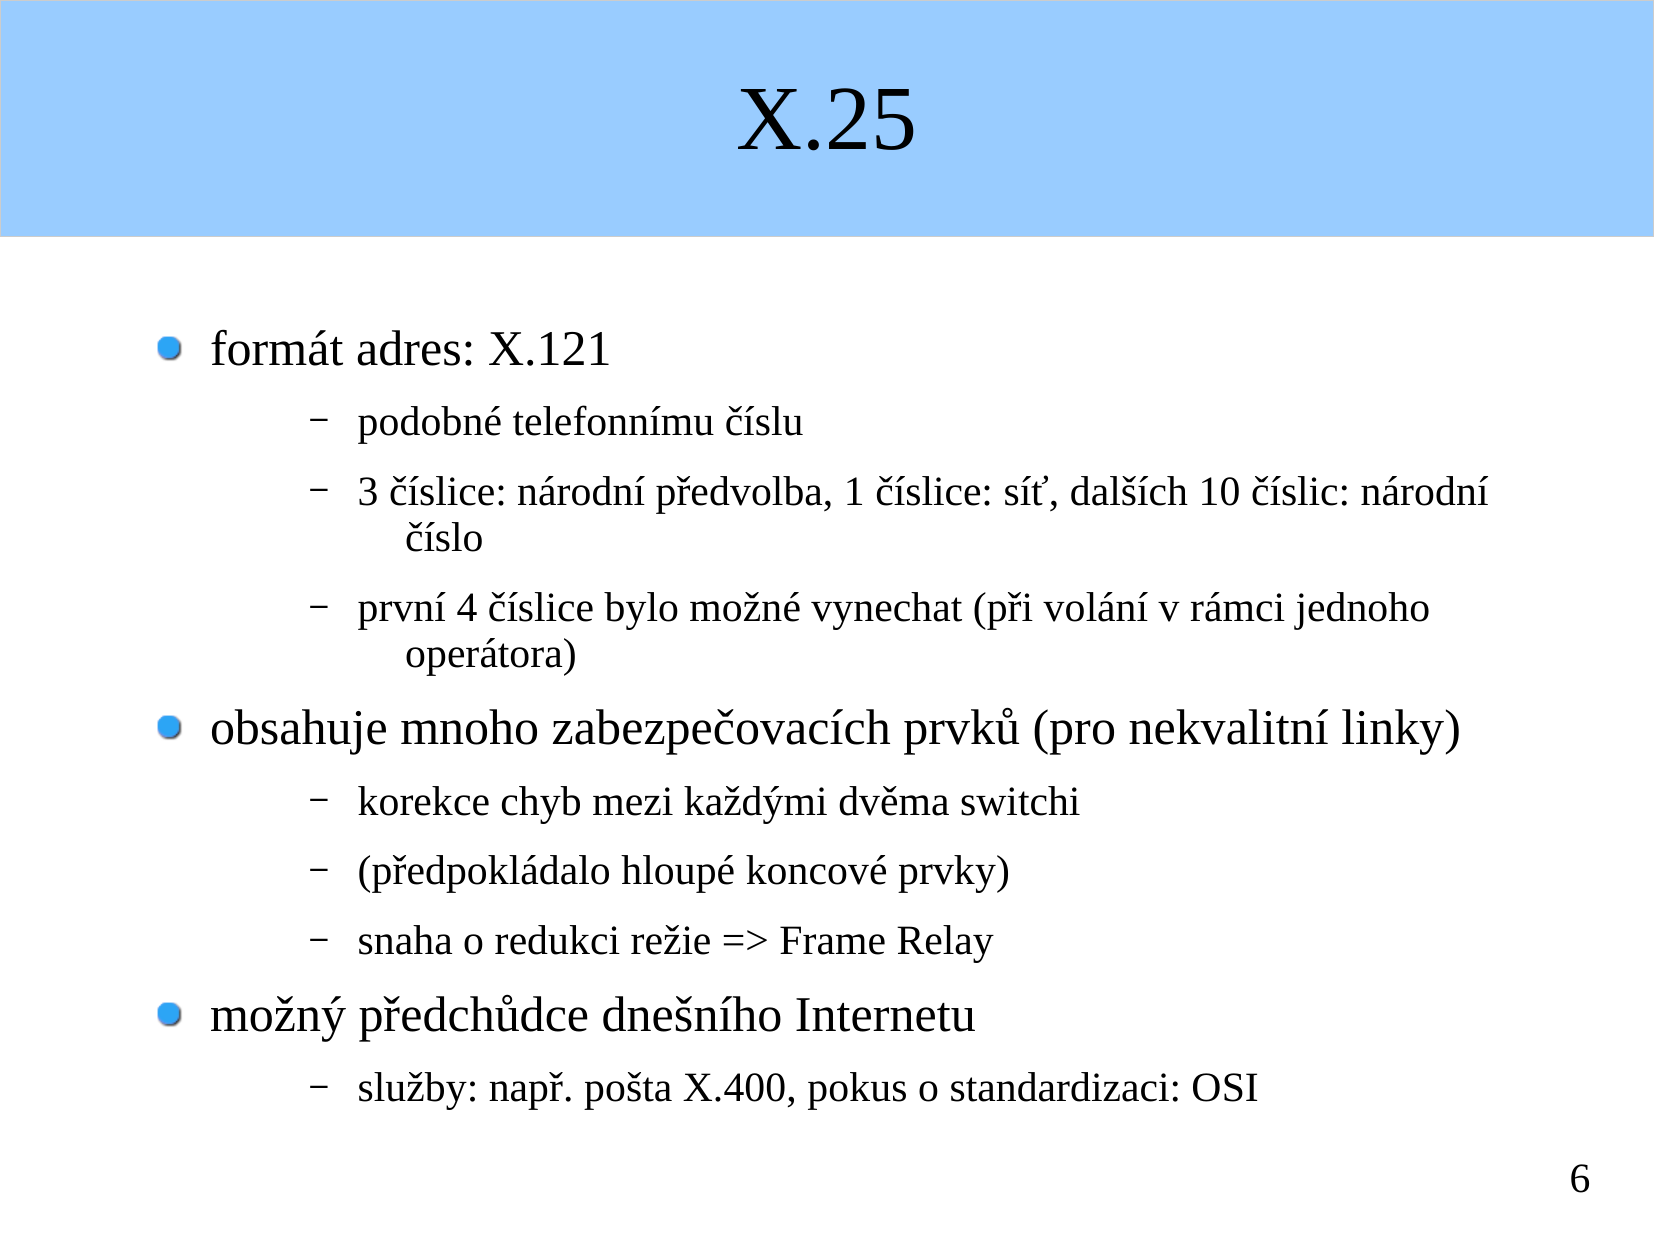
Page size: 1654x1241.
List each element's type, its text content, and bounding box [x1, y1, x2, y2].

list formát adres: X.121 podobné telefonnímu číslu 3 číslice: národní předvolba, 1 číslice: síť, dalších 10 číslic: národní číslo první 4 číslice bylo možné vynechat (při volání v rámci jednoho operátora) obsahuje mnoho zabezpečovacích prvků (pro nekvalitní linky) korekce chyb mezi každými dvěma switchi (předpokládalo hloupé koncové prvky) snaha o redukci režie => Frame Relay možný předchůdce dnešního Internetu služby: např. pošta X.400, pokus o standardizaci: OSI [121, 321, 1565, 1103]
title X.25 [0, 0, 1654, 237]
